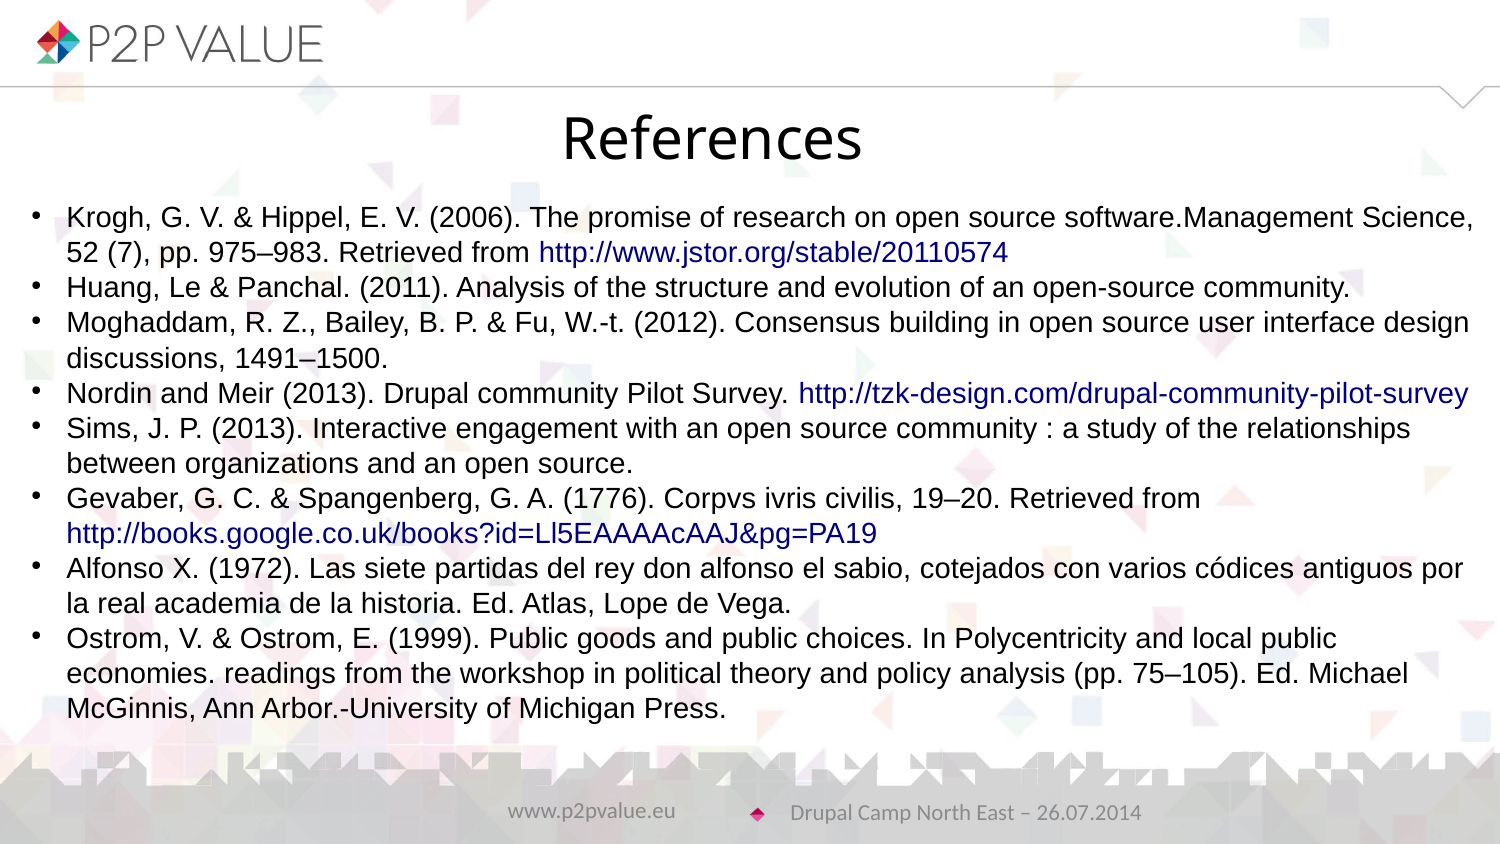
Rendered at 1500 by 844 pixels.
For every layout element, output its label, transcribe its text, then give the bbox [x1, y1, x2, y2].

title References [60, 92, 1366, 181]
subtitle Krogh, G. V. & Hippel, E. V. (2006). The promise of research on open source software.Management Science, 52 (7), pp. 975–983. Retrieved from http://www.jstor.org/stable/20110574 Huang, Le & Panchal. (2011). Analysis of the structure and evolution of an open-source community. Moghaddam, R. Z., Bailey, B. P. & Fu, W.-t. (2012). Consensus building in open source user interface design discussions, 1491–1500. Nordin and Meir (2013). Drupal community Pilot Survey. http://tzk-design.com/drupal-community-pilot-survey Sims, J. P. (2013). Interactive engagement with an open source community : a study of the relationships between organizations and an open source. Gevaber, G. C. & Spangenberg, G. A. (1776). Corpvs ivris civilis, 19–20. Retrieved from http://books.google.co.uk/books?id=Ll5EAAAAcAAJ&pg=PA19 Alfonso X. (1972). Las siete partidas del rey don alfonso el sabio, cotejados con varios códices antiguos por la real academia de la historia. Ed. Atlas, Lope de Vega. Ostrom, V. & Ostrom, E. (1999). Public goods and public choices. In Polycentricity and local public economies. readings from the workshop in political theory and policy analysis (pp. 75–105). Ed. Michael McGinnis, Ann Arbor.-University of Michigan Press. [17, 191, 1499, 796]
picture [0, 0, 1500, 844]
text_box www.p2pvalue.eu [501, 789, 720, 829]
text_box Drupal Camp North East – 26.07.2014 [777, 788, 1470, 834]
